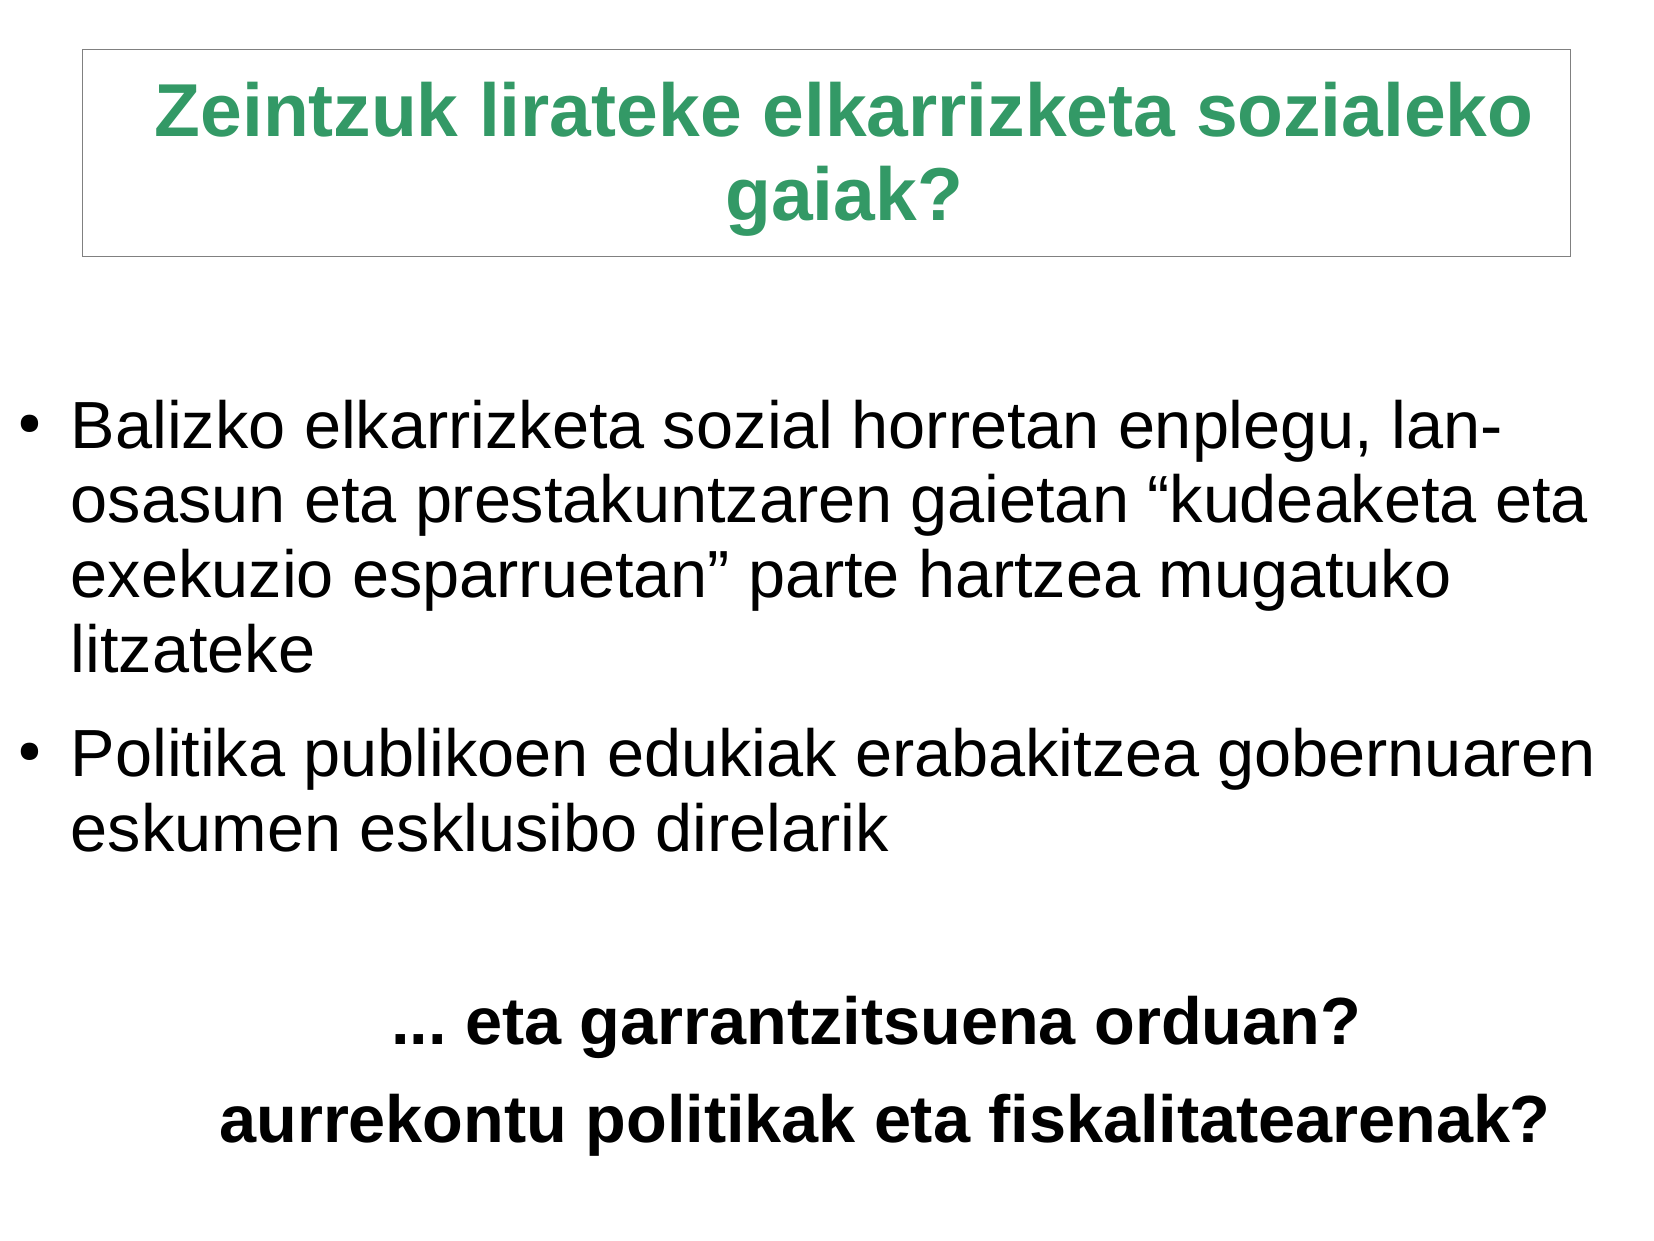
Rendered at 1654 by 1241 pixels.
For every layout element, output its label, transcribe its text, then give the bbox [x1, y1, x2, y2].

list Balizko elkarrizketa sozial horretan enplegu, lan-osasun eta prestakuntzaren gaietan “kudeaketa eta exekuzio esparruetan” parte hartzea mugatuko litzateke Politika publikoen edukiak erabakitzea gobernuaren eskumen esklusibo direlarik ... eta garrantzitsuena orduan? aurrekontu politikak eta fiskalitatearenak? [0, 283, 1630, 1210]
title Zeintzuk lirateke elkarrizketa sozialeko gaiak? [82, 49, 1571, 257]
